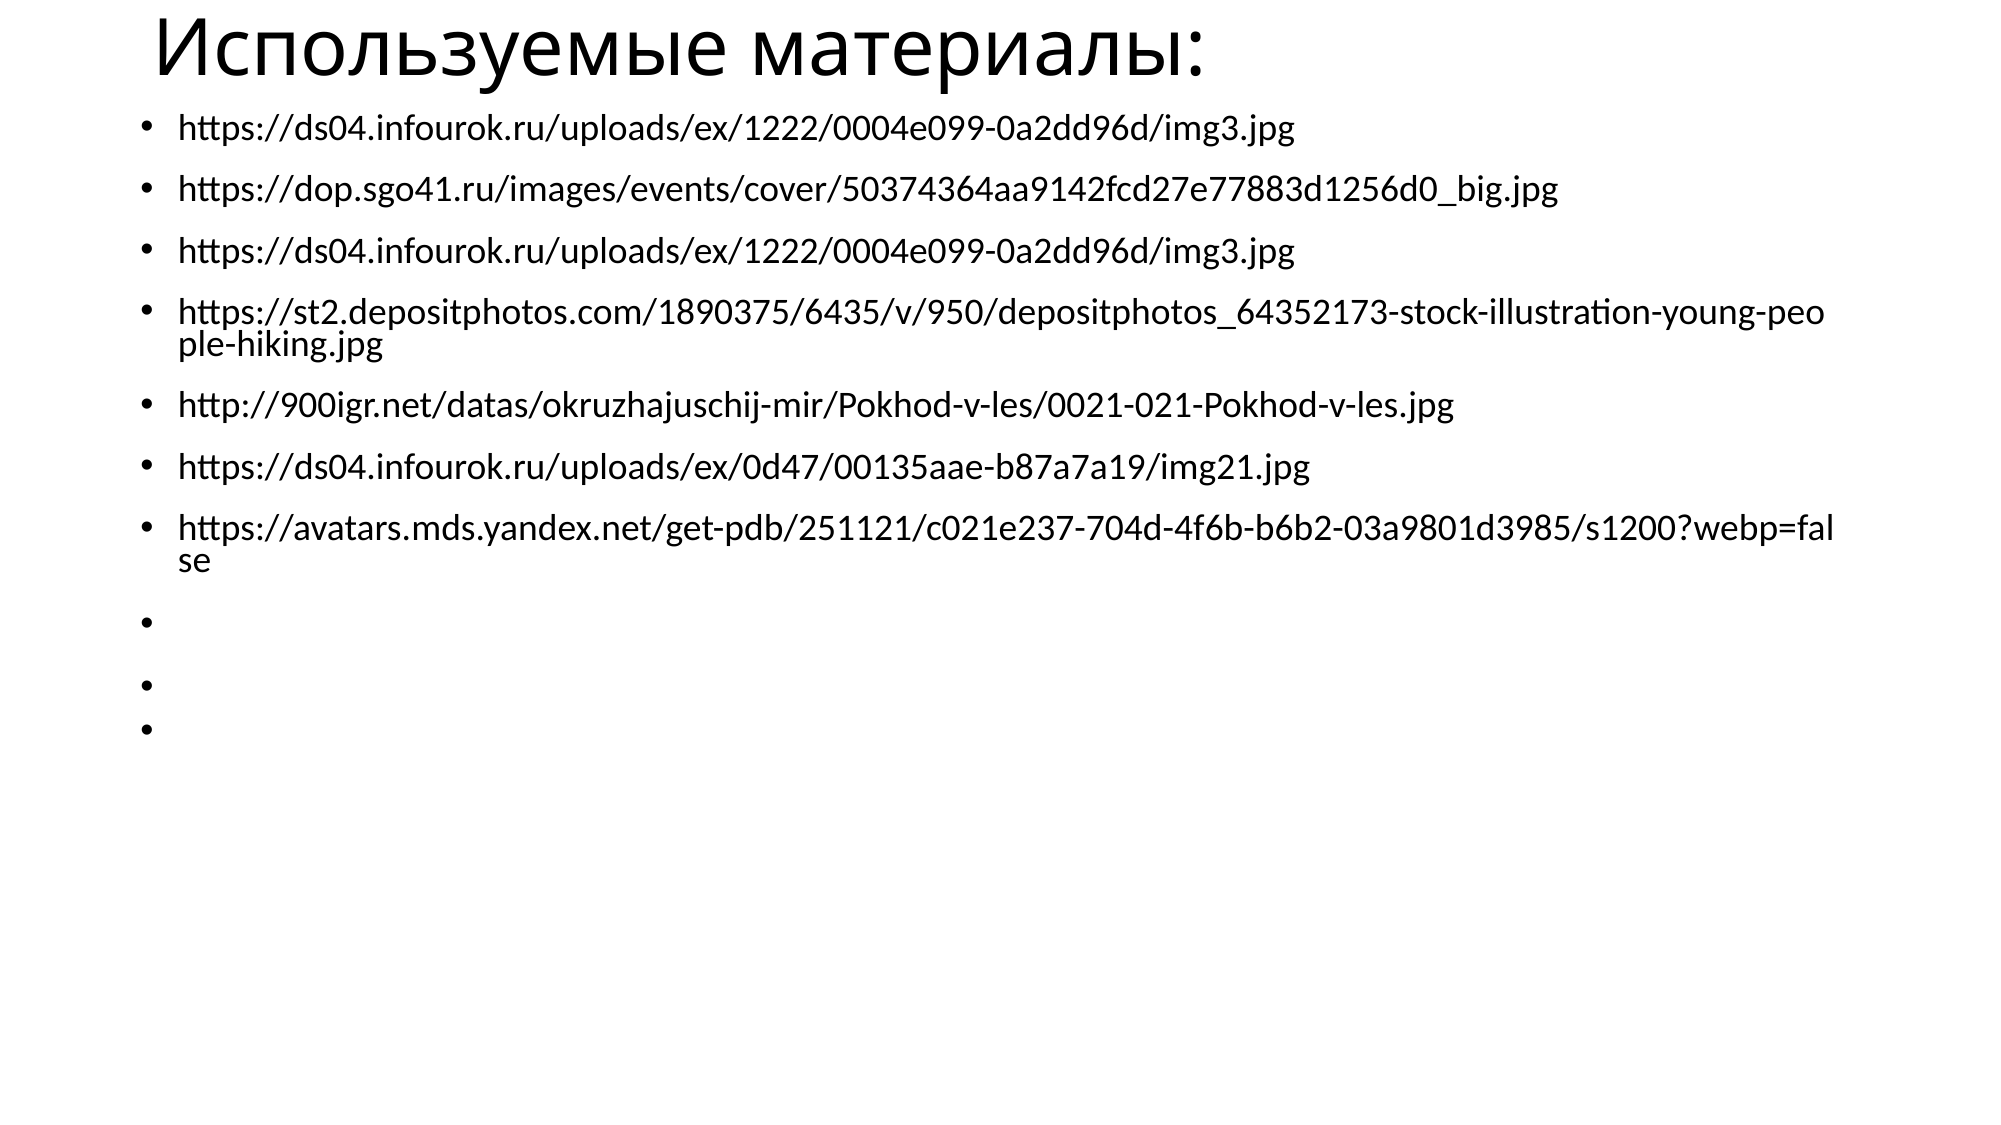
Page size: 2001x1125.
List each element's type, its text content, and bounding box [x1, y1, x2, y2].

list https://ds04.infourok.ru/uploads/ex/1222/0004e099-0a2dd96d/img3.jpg https://dop.sgo41.ru/images/events/cover/50374364aa9142fcd27e77883d1256d0_big.jpg https://ds04.infourok.ru/uploads/ex/1222/0004e099-0a2dd96d/img3.jpg https://st2.depositphotos.com/1890375/6435/v/950/depositphotos_64352173-stock-illustration-young-people-hiking.jpg http://900igr.net/datas/okruzhajuschij-mir/Pokhod-v-les/0021-021-Pokhod-v-les.jpg https://ds04.infourok.ru/uploads/ex/0d47/00135aae-b87a7a19/img21.jpg https://avatars.mds.yandex.net/get-pdb/251121/c021e237-704d-4f6b-b6b2-03a9801d3985/s1200?webp=false [125, 100, 1851, 777]
title Используемые материалы: [137, 0, 1863, 101]
